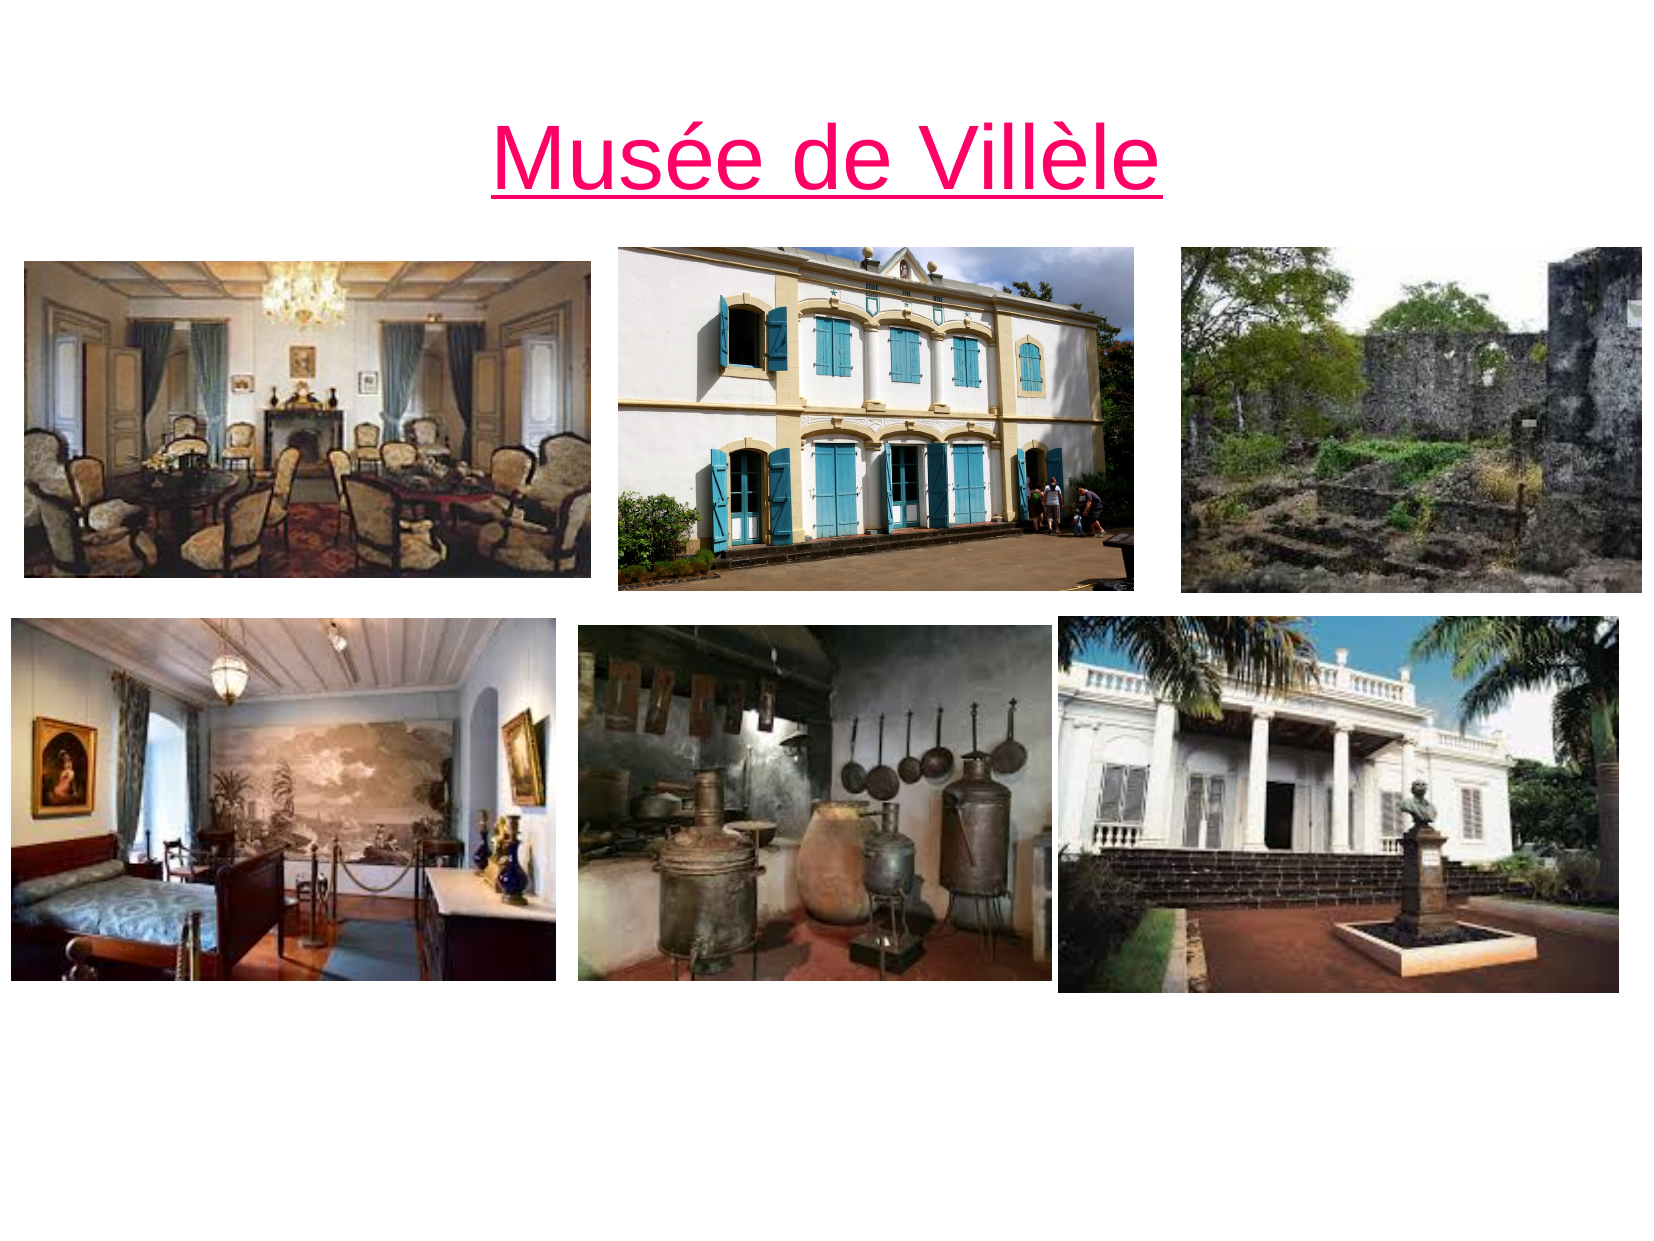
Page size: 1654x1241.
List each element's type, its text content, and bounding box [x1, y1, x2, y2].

picture [24, 261, 591, 578]
picture [1058, 616, 1619, 993]
title Musée de Villèle [82, 49, 1571, 257]
picture [578, 625, 1052, 981]
picture [11, 618, 556, 981]
picture [618, 247, 1134, 591]
picture [1181, 248, 1642, 594]
